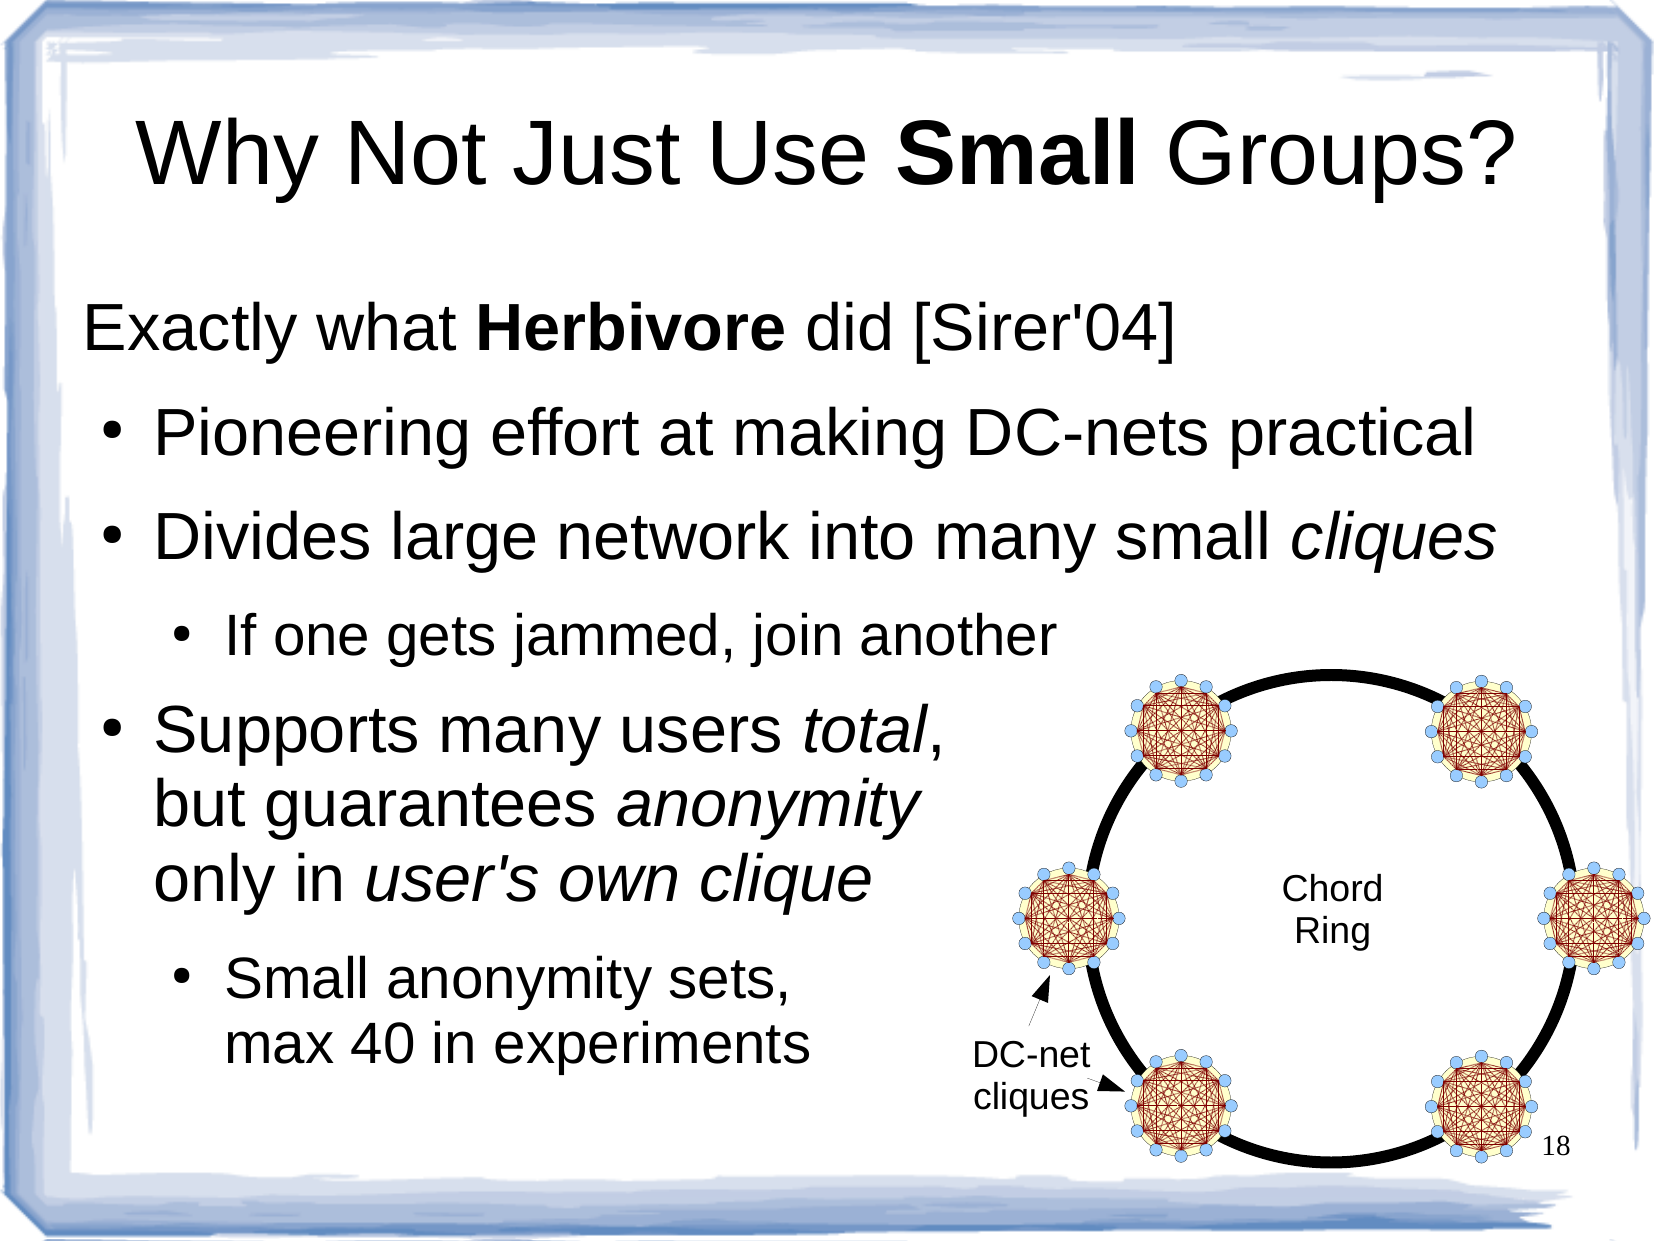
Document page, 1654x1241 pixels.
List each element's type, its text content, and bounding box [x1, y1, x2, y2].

text_box Chord Ring [1238, 859, 1427, 959]
picture [0, 0, 1654, 1241]
title Why Not Just Use Small Groups? [82, 49, 1571, 257]
list Exactly what Herbivore did [Sirer'04] Pioneering effort at making DC-nets practical Divides large network into many small cliques If one gets jammed, join another Supports many users total, but guarantees anonymity only in user's own clique Small anonymity sets, max 40 in experiments [82, 290, 1571, 1109]
list Exactly what Herbivore did [Sirer'04] Pioneering effort at making DC-nets practical Divides large network into many small cliques If one gets jammed, join another Supports many users total, but guarantees anonymity only in user's own clique Small anonymity sets, max 40 in experiments [1101, 682, 1561, 1109]
text_box DC-net cliques [937, 1026, 1126, 1126]
